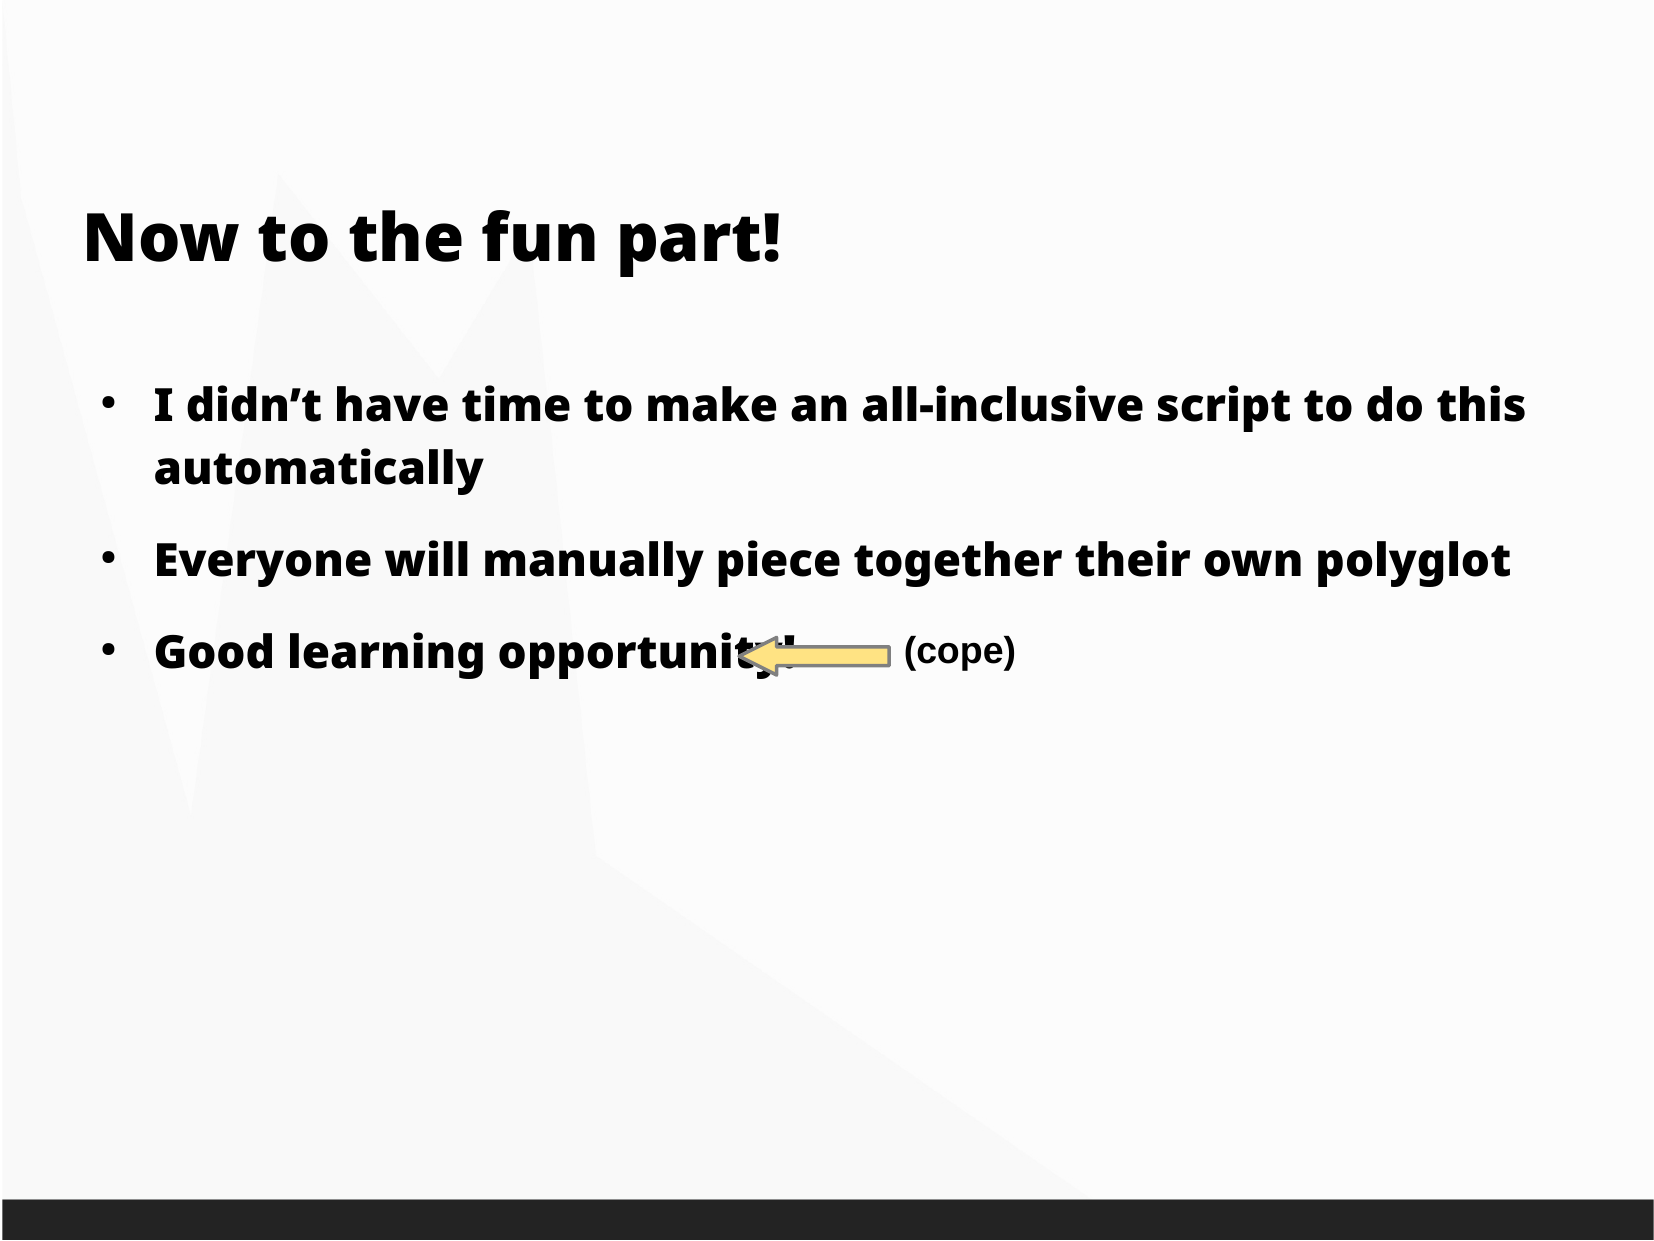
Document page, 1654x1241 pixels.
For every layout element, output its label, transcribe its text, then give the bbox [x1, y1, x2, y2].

text_box [739, 637, 890, 676]
text_box (cope) [889, 621, 1039, 679]
title Now to the fun part! [82, 132, 1571, 340]
picture [2, 0, 1654, 1241]
list I didn’t have time to make an all-inclusive script to do this automatically Everyone will manually piece together their own polyglot Good learning opportunity! [82, 372, 1571, 1093]
